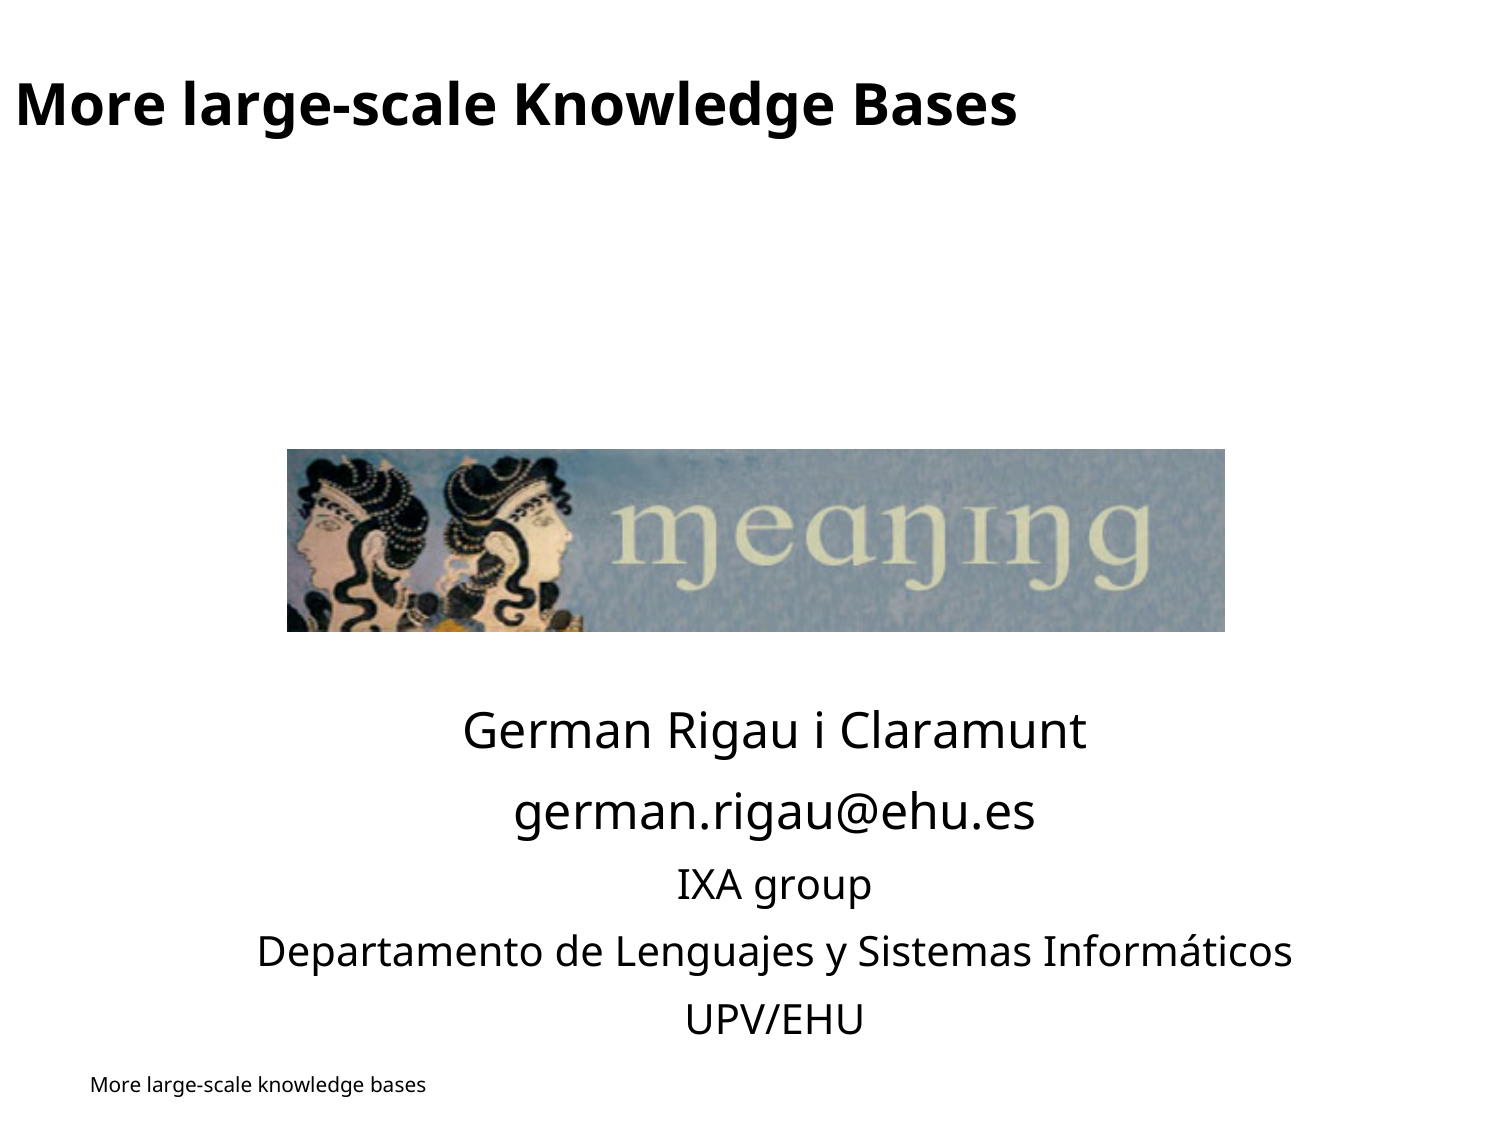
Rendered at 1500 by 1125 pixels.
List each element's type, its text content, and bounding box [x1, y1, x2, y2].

text_box More large-scale Knowledge Bases [0, 0, 1276, 150]
text_box German Rigau i Claramunt german.rigau@ehu.es IXA group Departamento de Lenguajes y Sistemas Informáticos UPV/EHU [112, 687, 1438, 1051]
picture [287, 449, 1225, 632]
